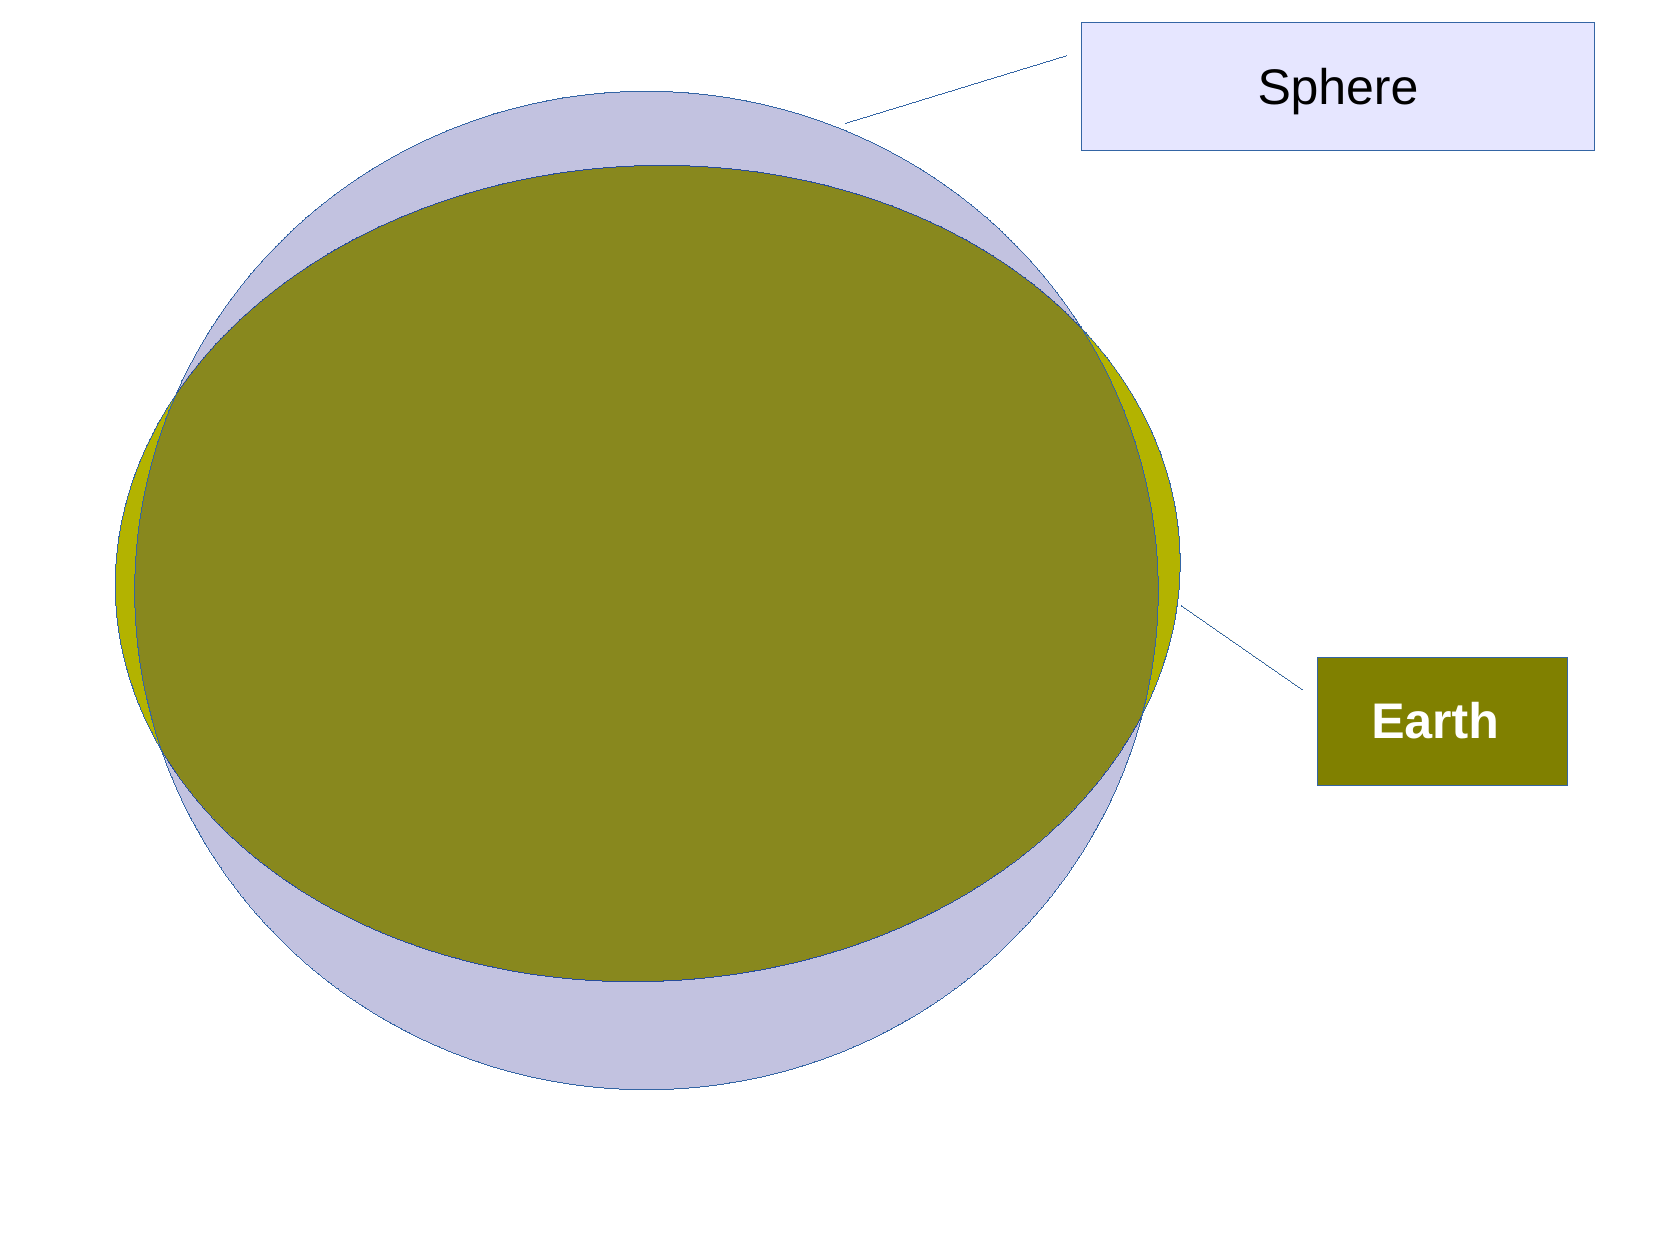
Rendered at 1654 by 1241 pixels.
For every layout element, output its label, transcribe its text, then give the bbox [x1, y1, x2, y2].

text_box Sphere [1082, 23, 1595, 151]
text_box [115, 91, 1181, 1090]
text_box Earth [1317, 657, 1567, 785]
